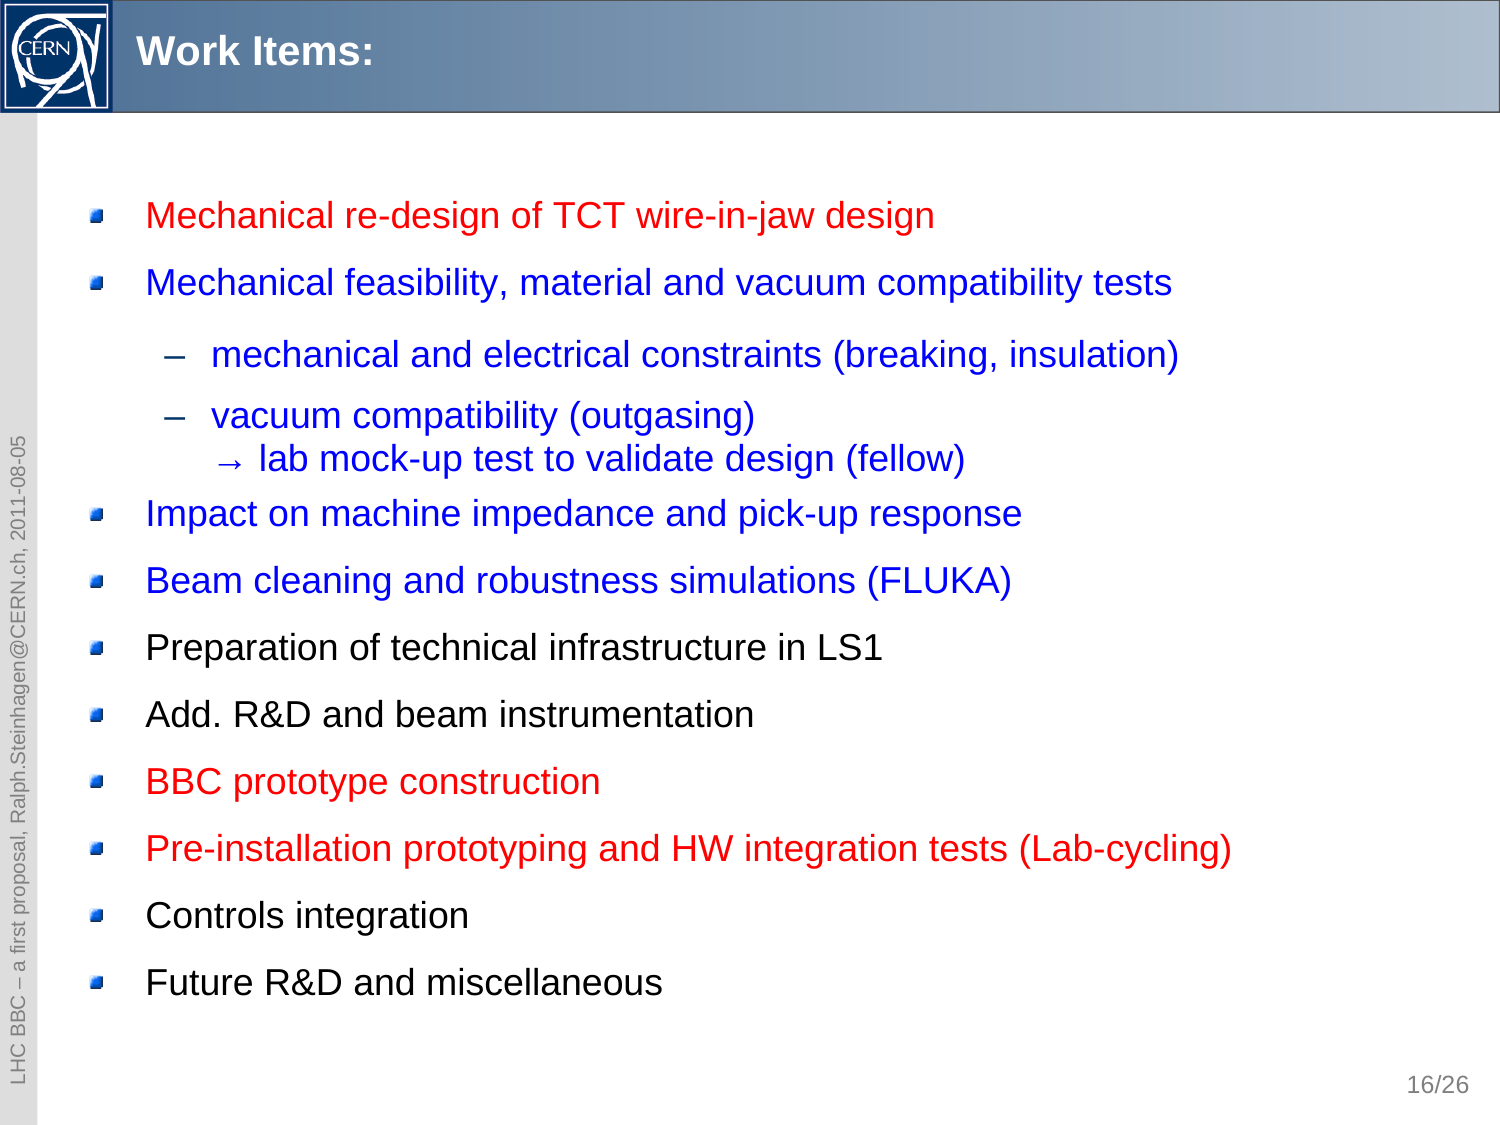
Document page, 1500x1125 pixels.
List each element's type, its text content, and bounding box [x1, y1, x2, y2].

title Work Items: [136, 0, 1460, 103]
list Mechanical re-design of TCT wire-in-jaw design Mechanical feasibility, material and vacuum compatibility tests mechanical and electrical constraints (breaking, insulation) vacuum compatibility (outgasing) → lab mock-up test to validate design (fellow) Impact on machine impedance and pick-up response Beam cleaning and robustness simulations (FLUKA) Preparation of technical infrastructure in LS1 Add. R&D and beam instrumentation BBC prototype construction Pre-installation prototyping and HW integration tests (Lab-cycling) Controls integration Future R&D and miscellaneous [89, 126, 1446, 1090]
picture [0, 0, 113, 113]
